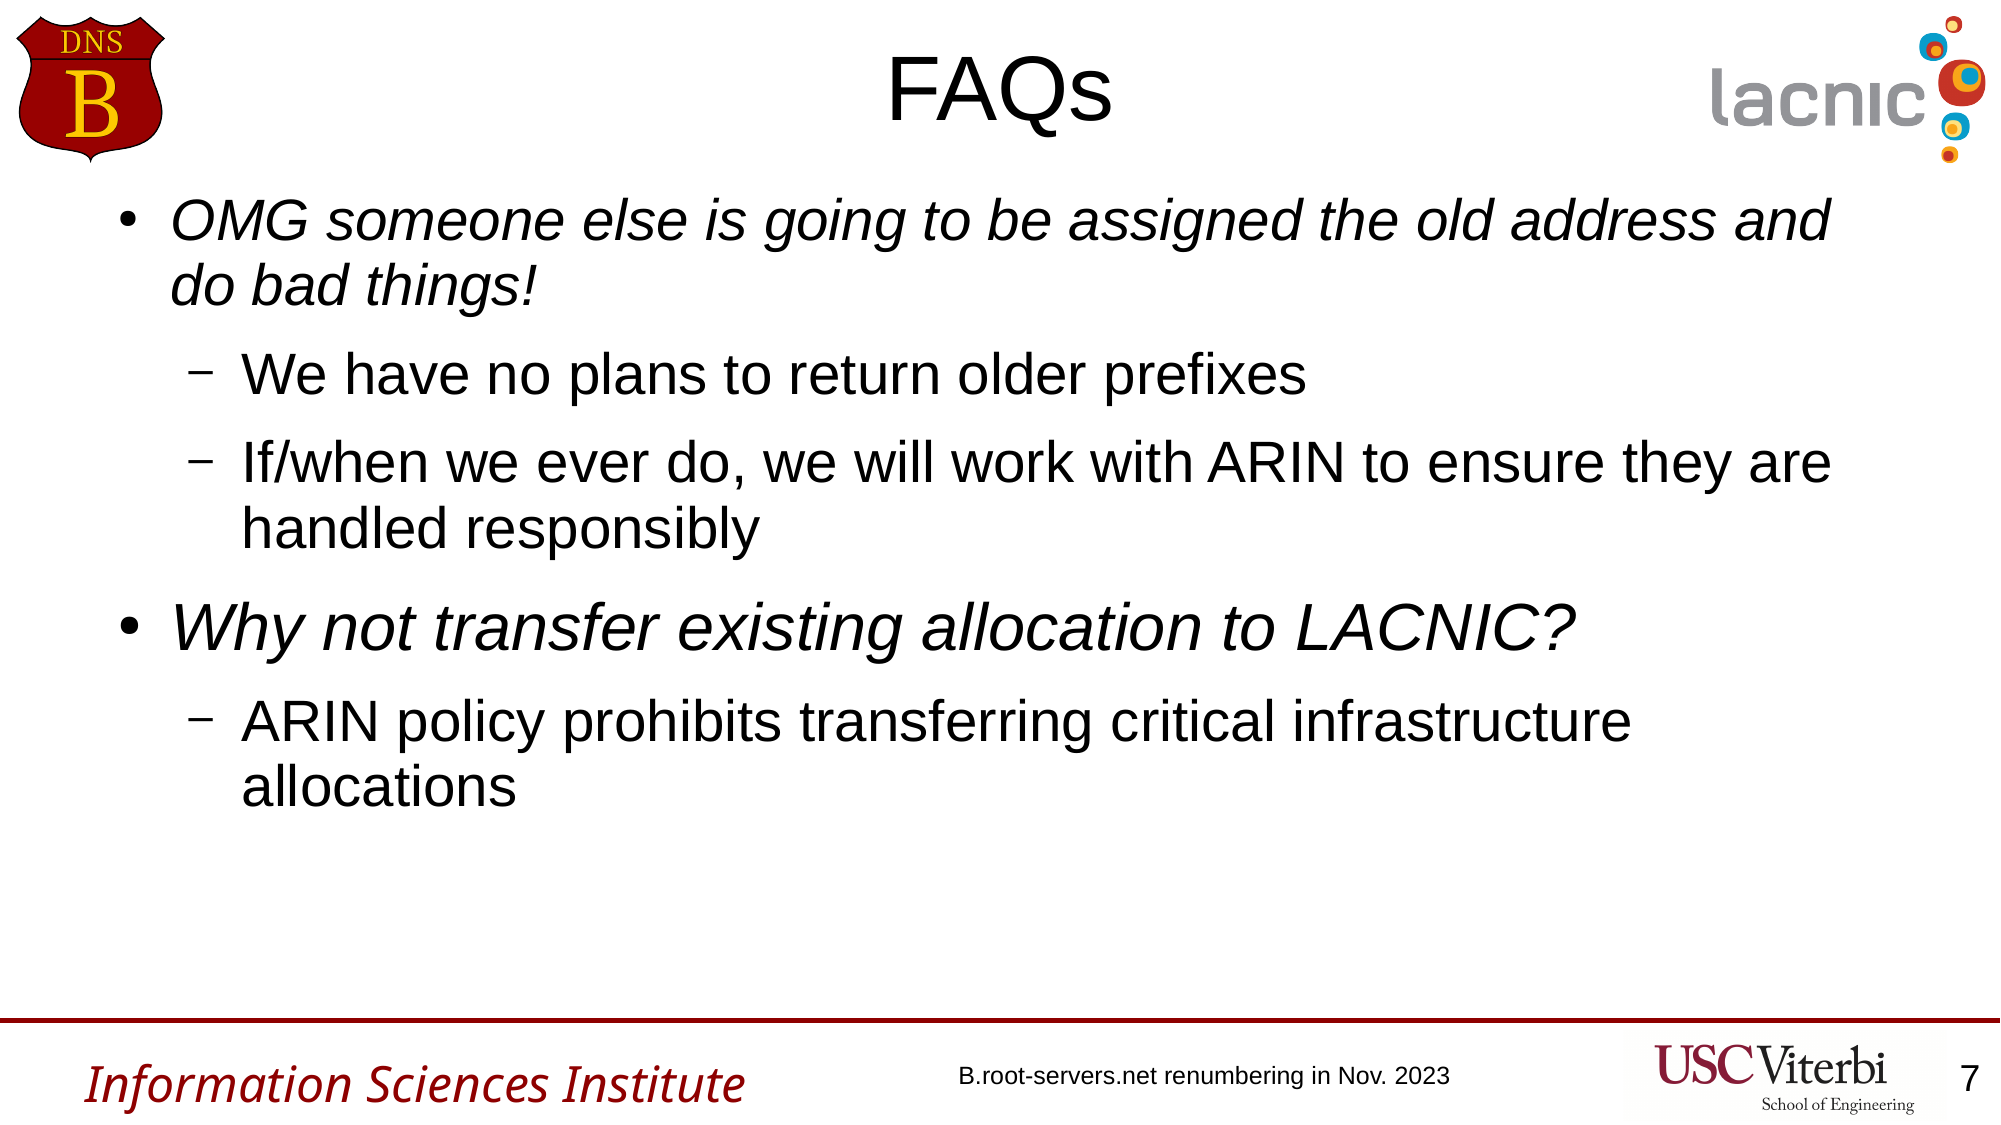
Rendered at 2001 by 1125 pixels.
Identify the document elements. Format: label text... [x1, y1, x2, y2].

picture [15, 15, 166, 165]
list OMG someone else is going to be assigned the old address and do bad things! We have no plans to return older prefixes If/when we ever do, we will work with ARIN to ensure they are handled responsibly Why not transfer existing allocation to LACNIC? ARIN policy prohibits transferring critical infrastructure allocations [99, 187, 1902, 1036]
picture [1623, 1030, 1947, 1121]
picture [1710, 15, 1987, 165]
title FAQs [99, 35, 1900, 141]
